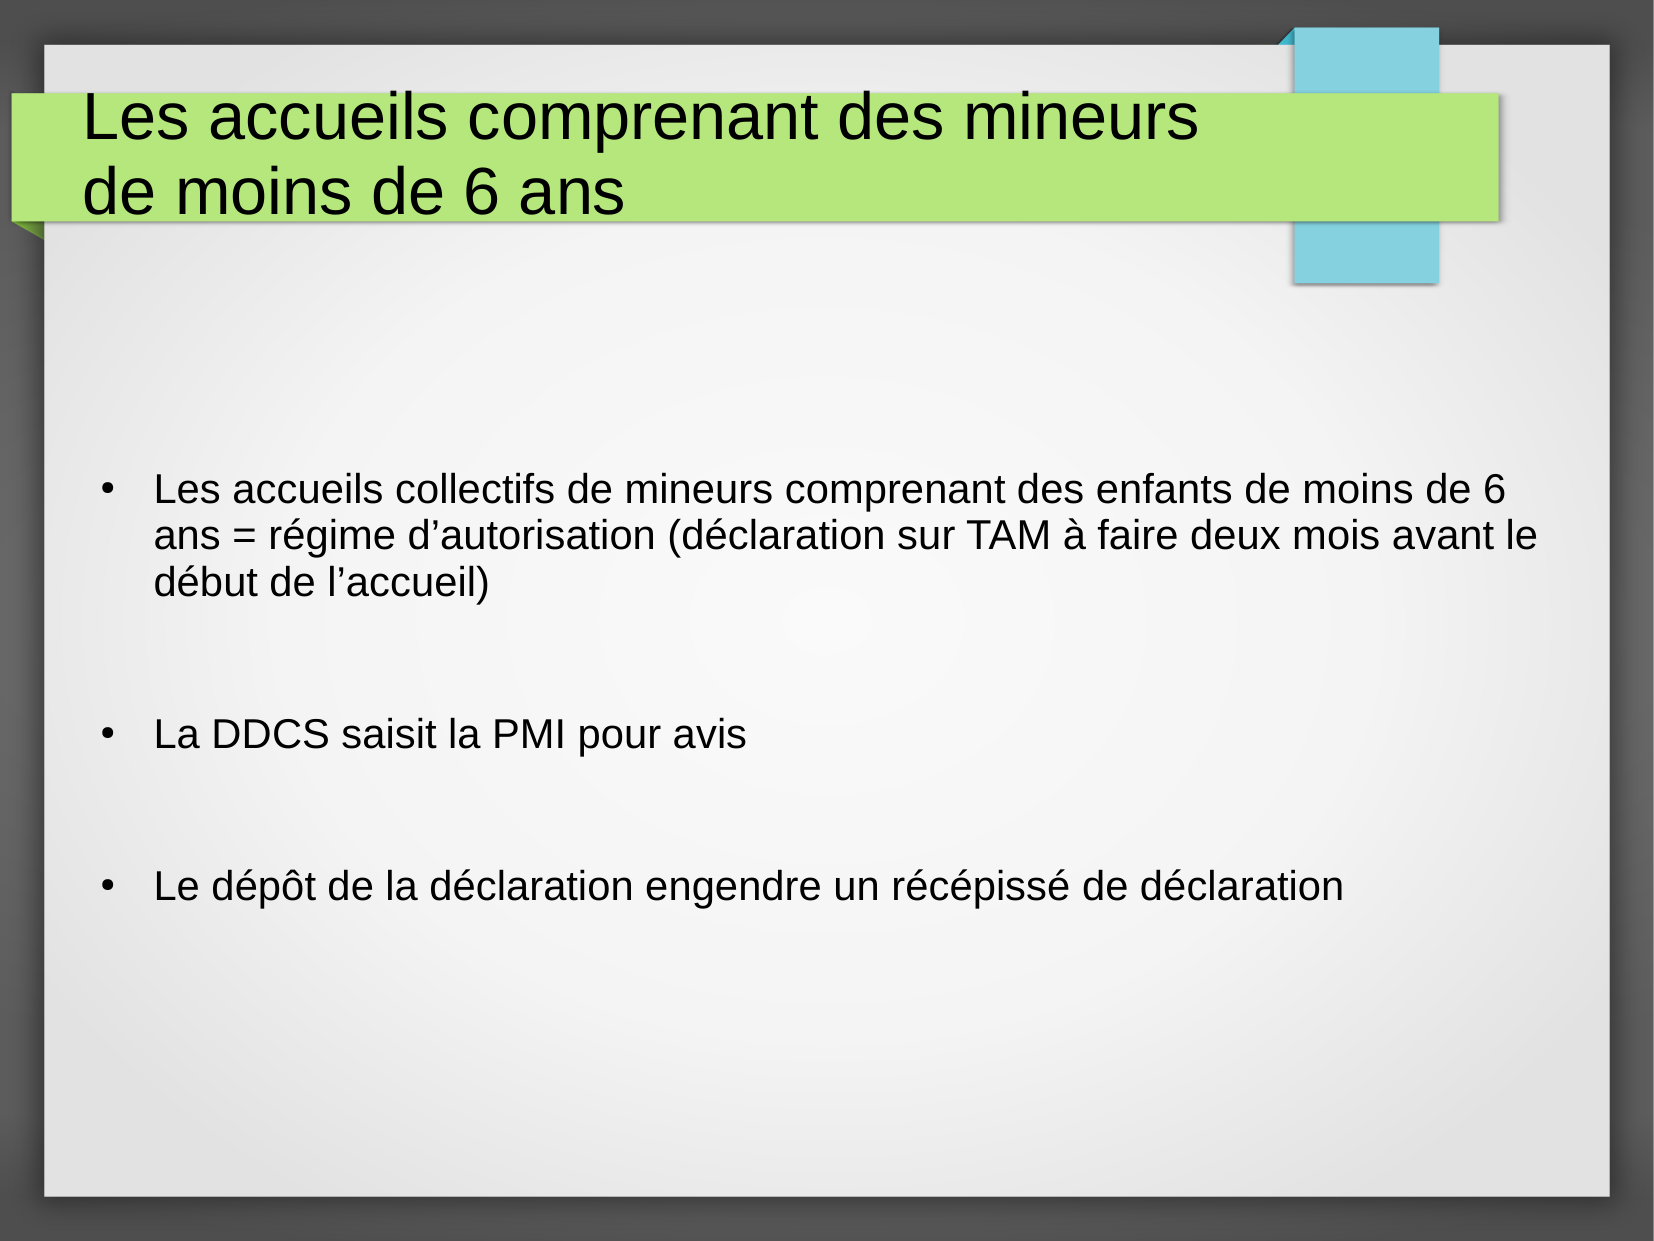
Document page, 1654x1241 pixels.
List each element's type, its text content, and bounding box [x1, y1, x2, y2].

title Les accueils comprenant des mineurs de moins de 6 ans [82, 79, 1264, 228]
picture [0, 0, 1654, 1241]
list Les accueils collectifs de mineurs comprenant des enfants de moins de 6 ans = régime d’autorisation (déclaration sur TAM à faire deux mois avant le début de l’accueil) La DDCS saisit la PMI pour avis Le dépôt de la déclaration engendre un récépissé de déclaration [82, 295, 1571, 1015]
